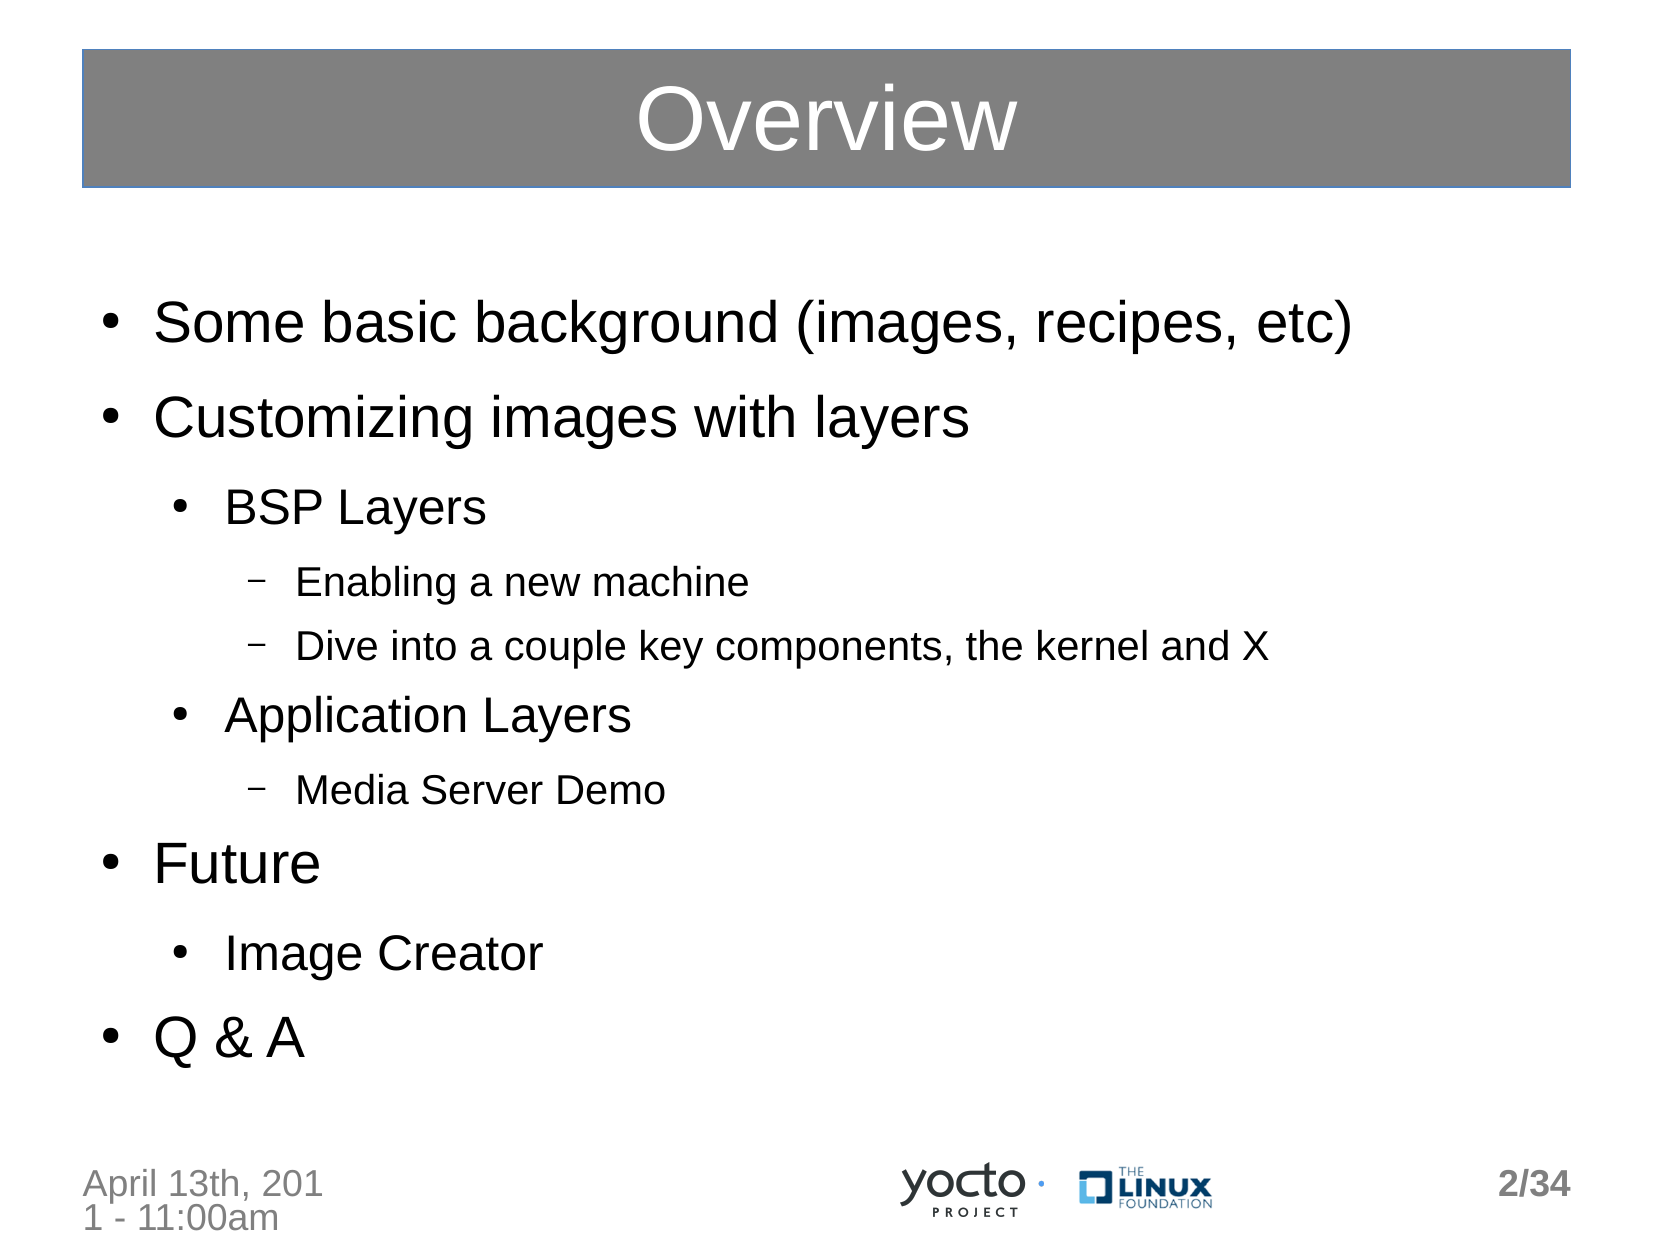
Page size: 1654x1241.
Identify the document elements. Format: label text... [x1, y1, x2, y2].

title Overview [82, 49, 1571, 188]
picture [900, 1162, 1044, 1217]
picture [1075, 1162, 1215, 1211]
list Some basic background (images, recipes, etc) Customizing images with layers BSP Layers Enabling a new machine Dive into a couple key components, the kernel and X Application Layers Media Server Demo Future Image Creator Q & A [82, 290, 1571, 1109]
